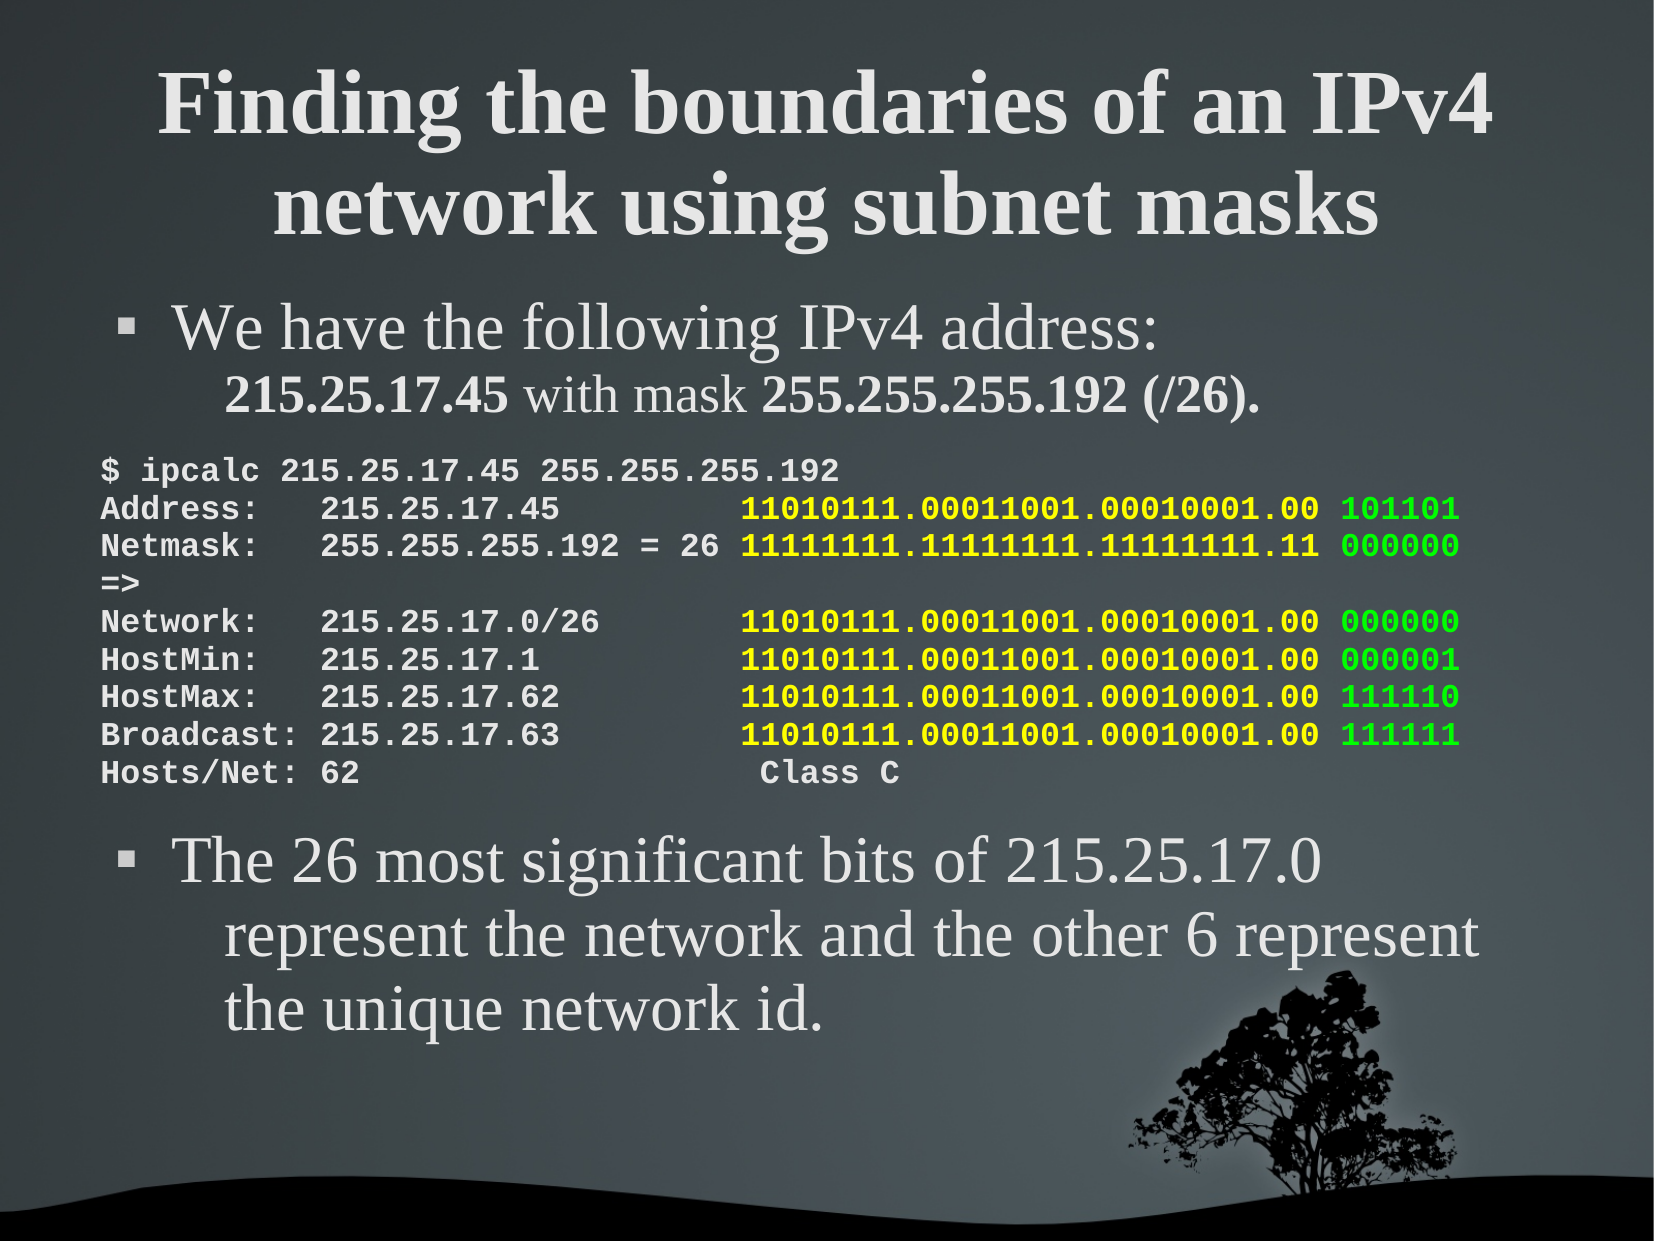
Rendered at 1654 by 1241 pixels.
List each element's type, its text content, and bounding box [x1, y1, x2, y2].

picture [0, 0, 1654, 1241]
list We have the following IPv4 address: 215.25.17.45 with mask 255.255.255.192 (/26). $ ipcalc 215.25.17.45 255.255.255.192 Address: 215.25.17.45 11010111.00011001.00010001.00 101101 Netmask: 255.255.255.192 = 26 11111111.11111111.11111111.11 000000 => Network: 215.25.17.0/26 11010111.00011001.00010001.00 000000 HostMin: 215.25.17.1 11010111.00011001.00010001.00 000001 HostMax: 215.25.17.62 11010111.00011001.00010001.00 111110 Broadcast: 215.25.17.63 11010111.00011001.00010001.00 111111 Hosts/Net: 62 Class C The 26 most significant bits of 215.25.17.0 represent the network and the other 6 represent the unique network id. [82, 290, 1571, 1109]
title Finding the boundaries of an IPv4 network using subnet masks [82, 33, 1571, 273]
